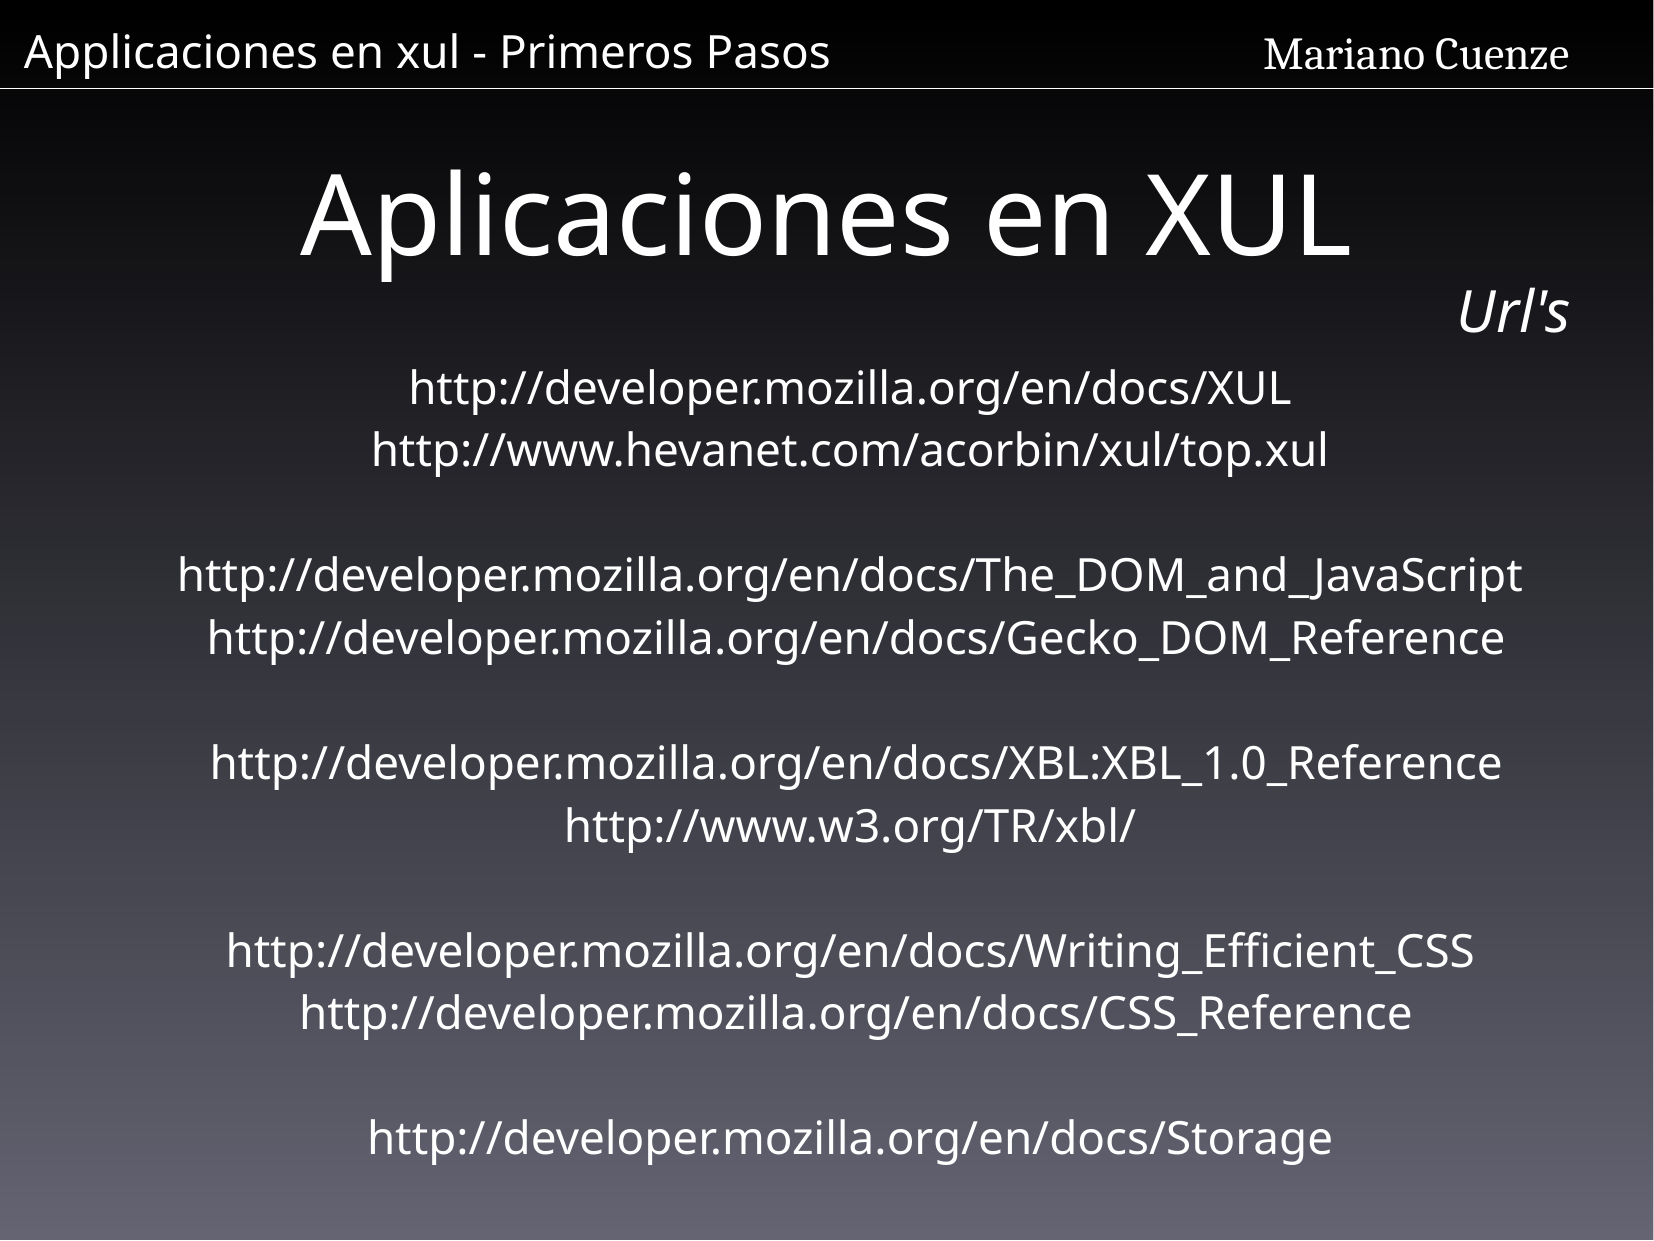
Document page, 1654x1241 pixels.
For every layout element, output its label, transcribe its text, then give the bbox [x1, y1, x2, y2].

subtitle http://developer.mozilla.org/en/docs/XUL http://www.hevanet.com/acorbin/xul/top.xul http://developer.mozilla.org/en/docs/The_DOM_and_JavaScript http://developer.mozilla.org/en/docs/Gecko_DOM_Reference http://developer.mozilla.org/en/docs/XBL:XBL_1.0_Reference http://www.w3.org/TR/xbl/ http://developer.mozilla.org/en/docs/Writing_Efficient_CSS http://developer.mozilla.org/en/docs/CSS_Reference http://developer.mozilla.org/en/docs/Storage [82, 246, 1595, 1153]
text_box Applicaciones en xul - Primeros Pasos [9, 11, 899, 80]
title Aplicaciones en XUL [82, 108, 1571, 265]
text_box Mariano Cuenze [1249, 20, 1648, 89]
title Url's [82, 265, 1571, 355]
